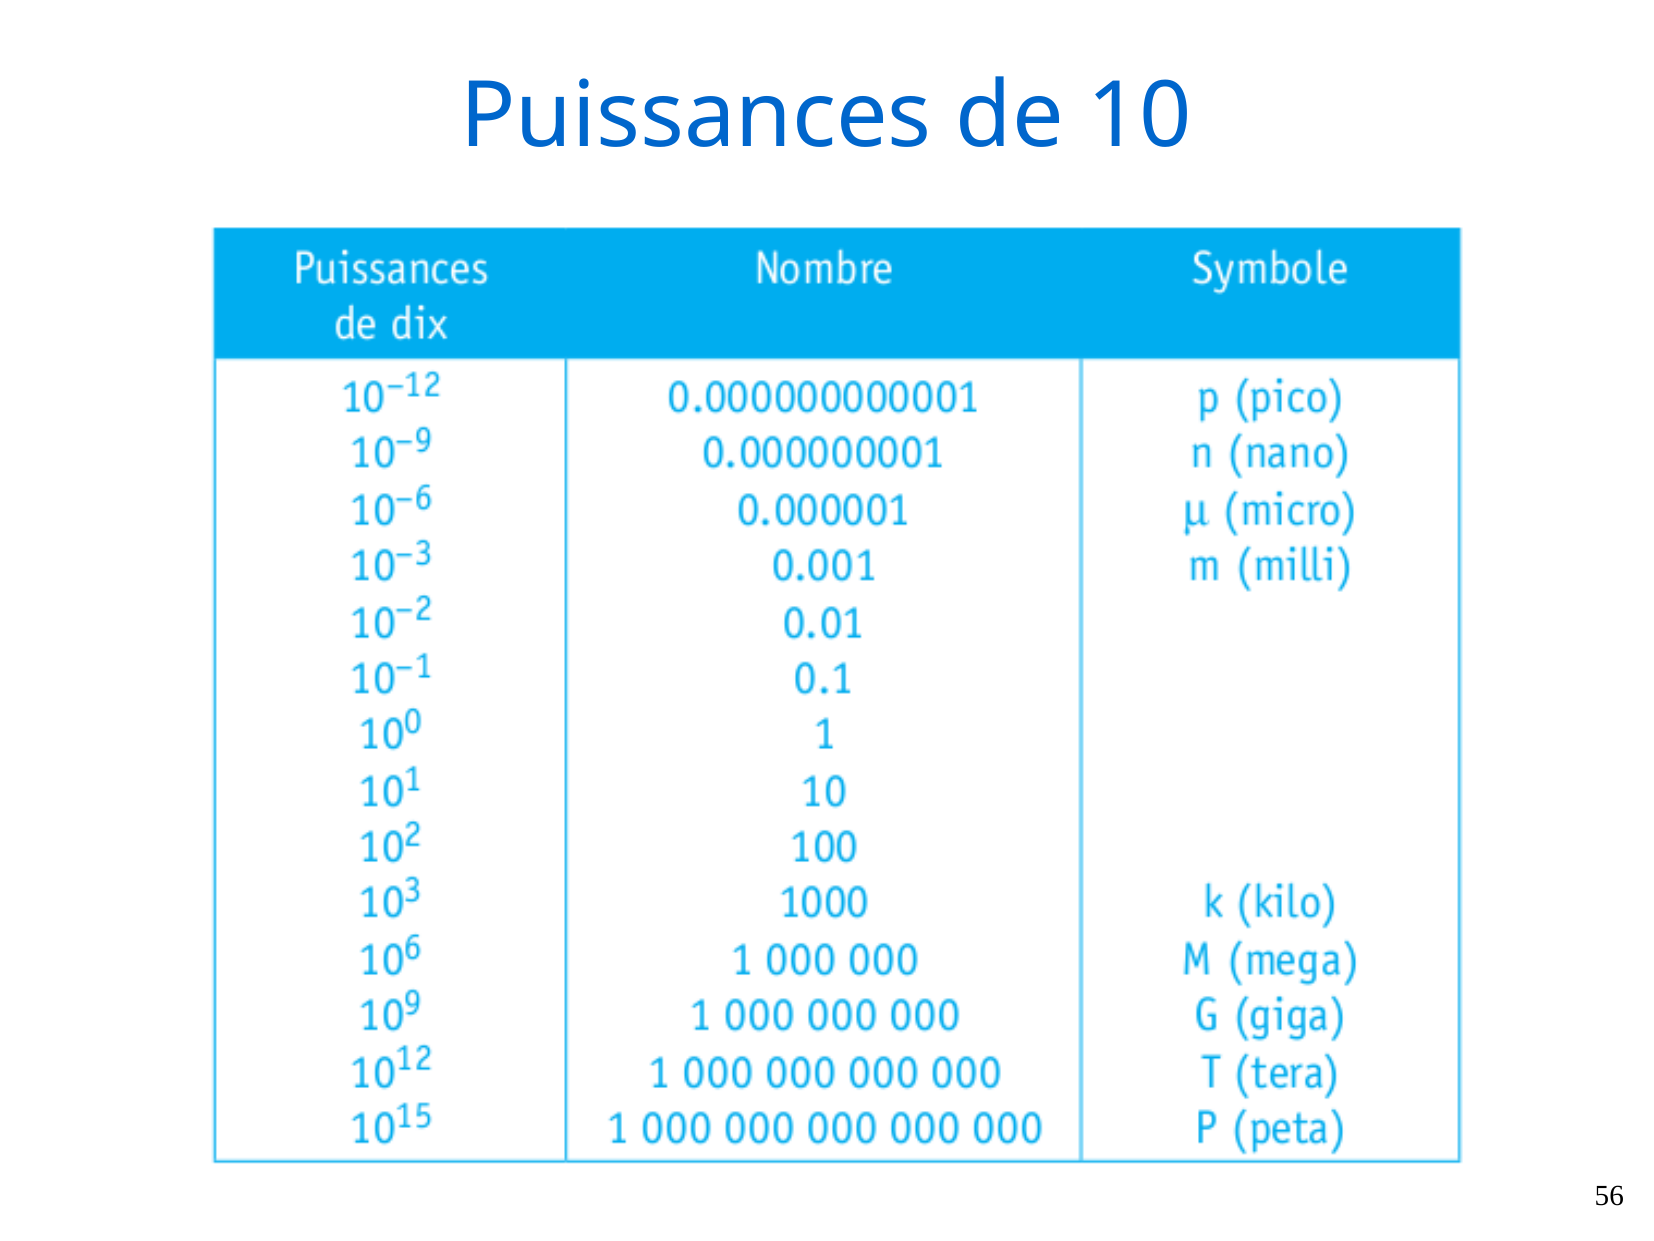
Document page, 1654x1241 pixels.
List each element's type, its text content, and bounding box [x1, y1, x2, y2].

title Puissances de 10 [0, 8, 1654, 216]
picture [208, 224, 1465, 1170]
